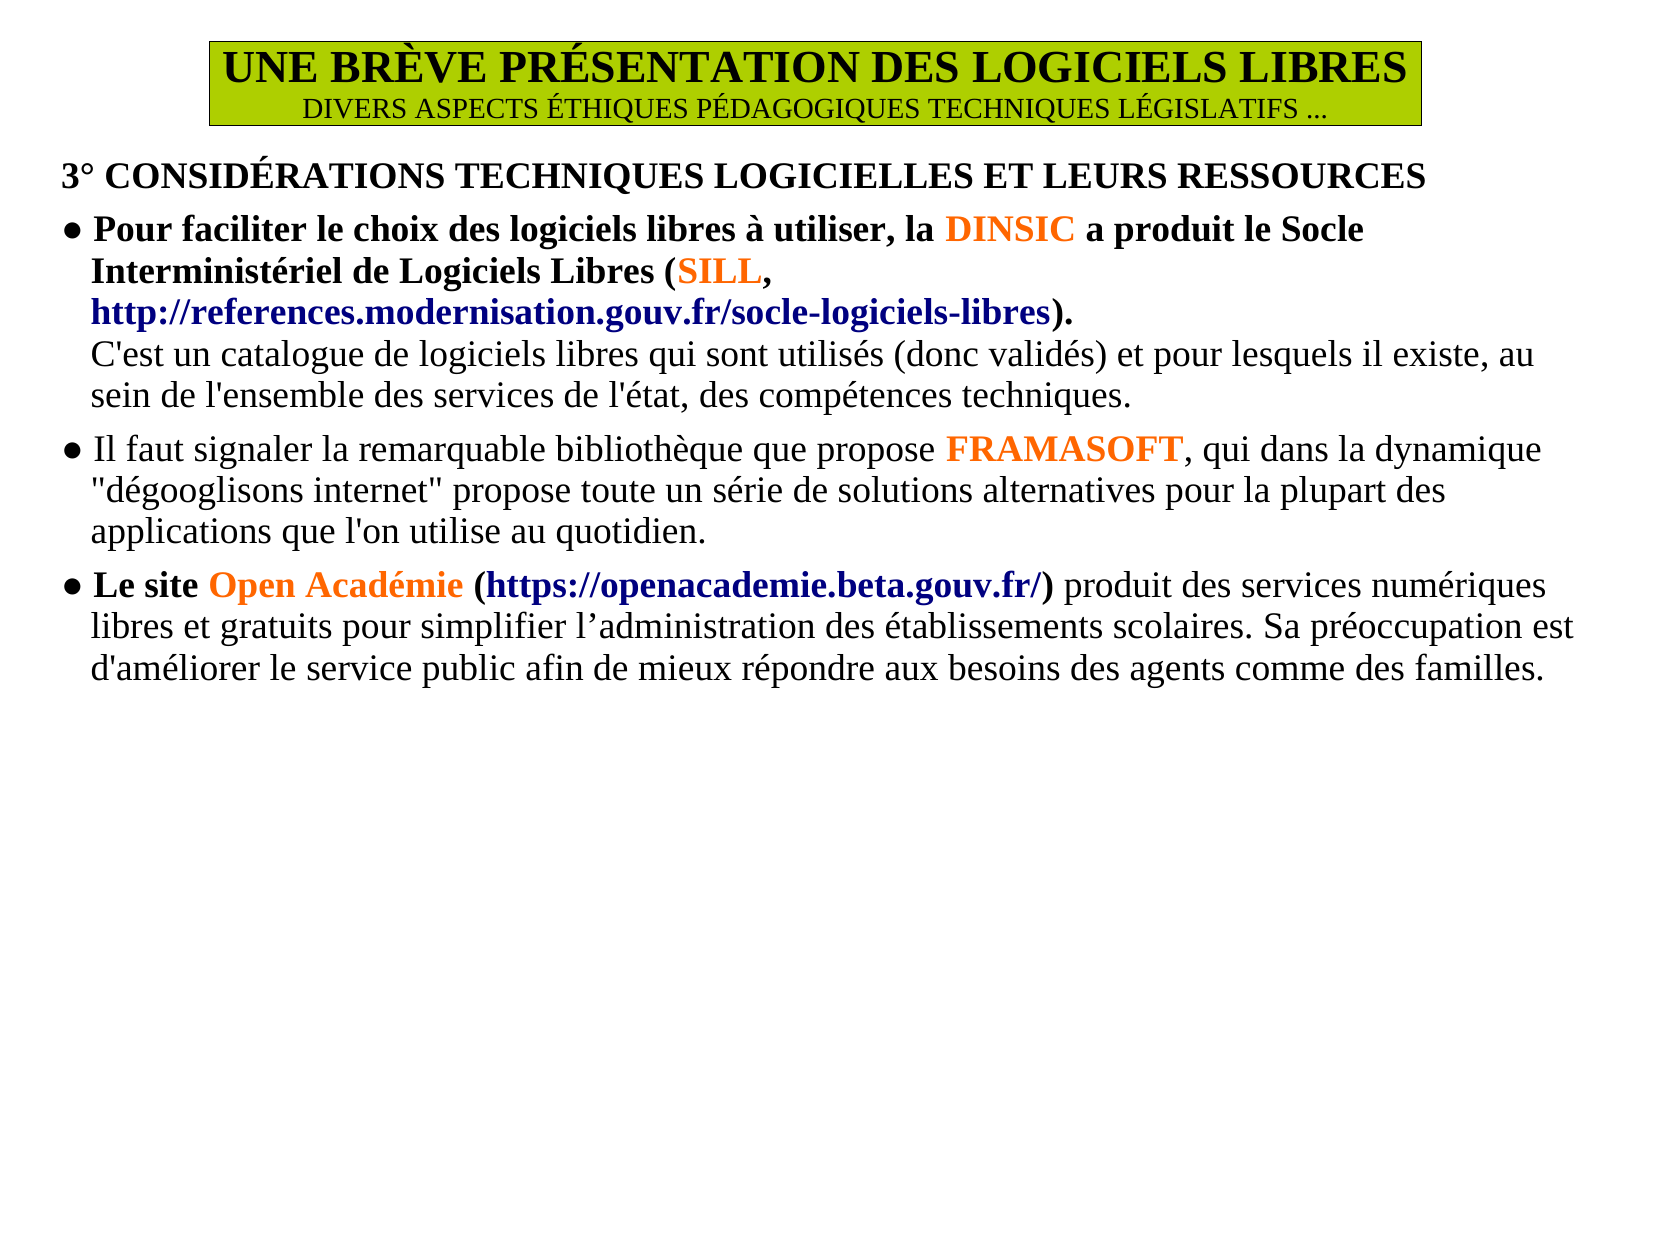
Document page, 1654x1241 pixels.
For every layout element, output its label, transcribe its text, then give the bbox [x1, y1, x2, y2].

text_box UNE BRÈVE PRÉSENTATION DES LOGICIELS LIBRES DIVERS ASPECTS ÉTHIQUES PÉDAGOGIQUES TECHNIQUES LÉGISLATIFS ... [209, 41, 1422, 126]
text_box 3° CONSIDÉRATIONS TECHNIQUES LOGICIELLES ET LEURS RESSOURCES ● Pour faciliter le choix des logiciels libres à utiliser, la DINSIC a produit le Socle Interministériel de Logiciels Libres (SILL, http://references.modernisation.gouv.fr/socle-logiciels-libres). C'est un catalogue de logiciels libres qui sont utilisés (donc validés) et pour lesquels il existe, au sein de l'ensemble des services de l'état, des compétences techniques. ● Il faut signaler la remarquable bibliothèque que propose FRAMASOFT, qui dans la dynamique "dégooglisons internet" propose toute un série de solutions alternatives pour la plupart des applications que l'on utilise au quotidien. ● Le site Open Académie (https://openacademie.beta.gouv.fr/) produit des services numériques libres et gratuits pour simplifier l’administration des établissements scolaires. Sa préoccupation est d'améliorer le service public afin de mieux répondre aux besoins des agents comme des familles. [61, 154, 1586, 692]
